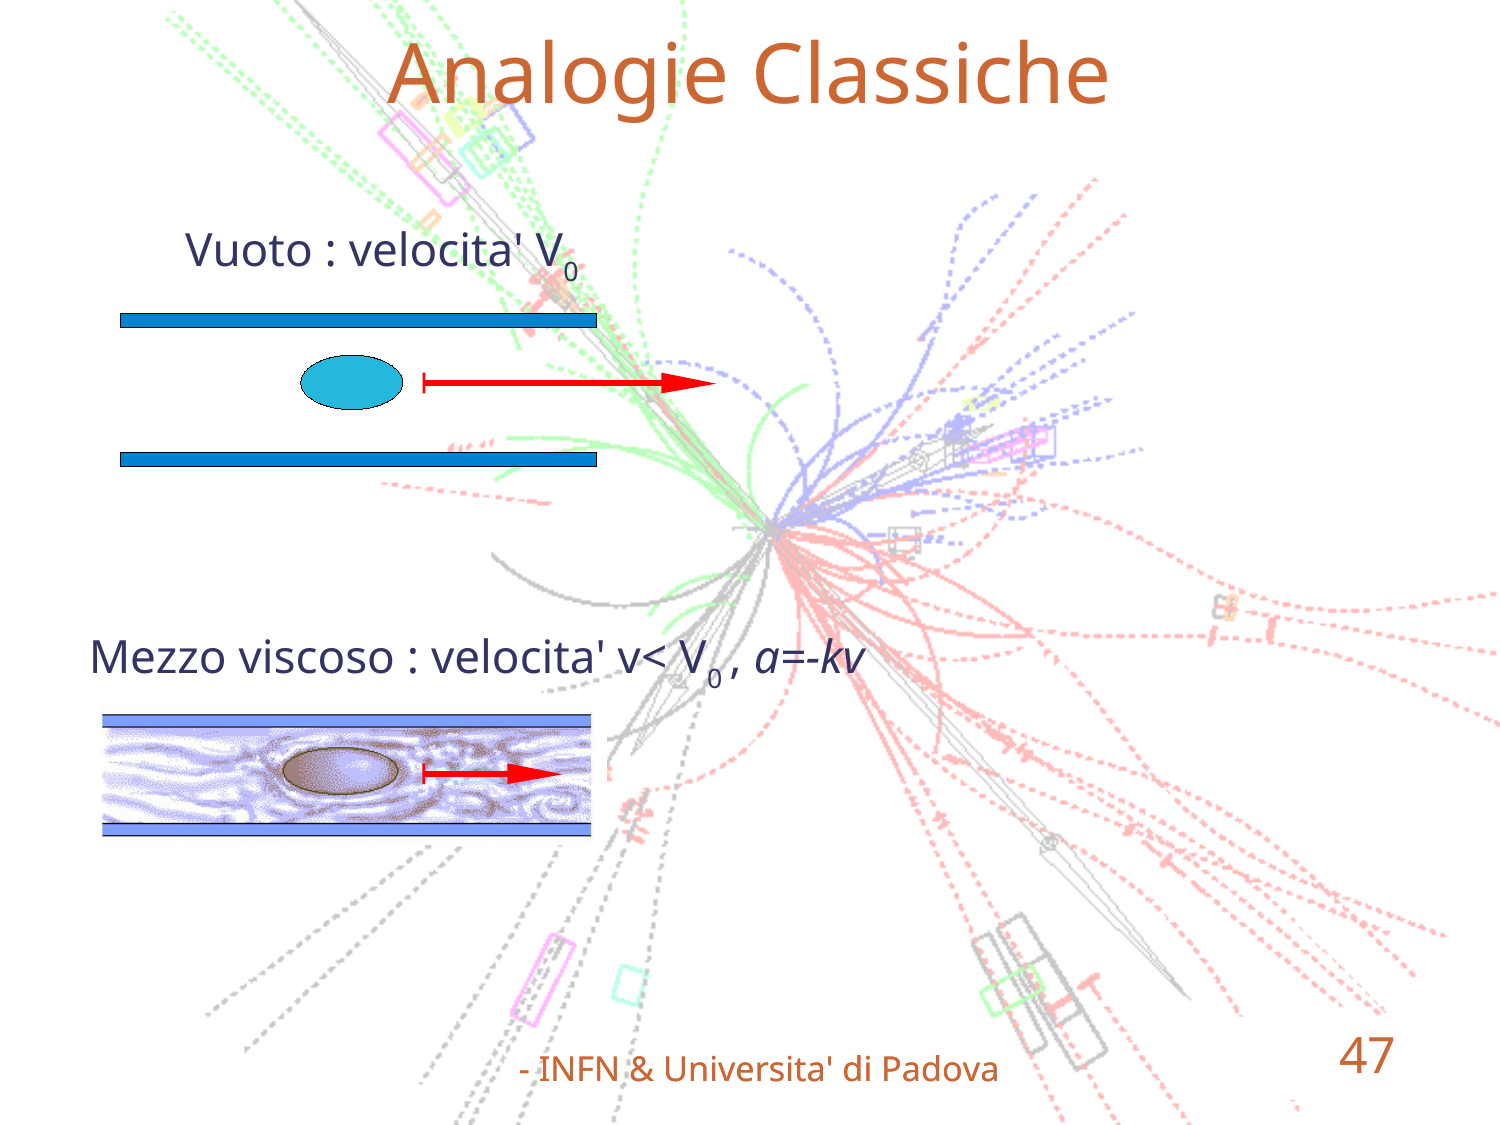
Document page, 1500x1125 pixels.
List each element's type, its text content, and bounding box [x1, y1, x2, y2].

text_box [120, 452, 597, 467]
text_box [300, 355, 403, 410]
picture [0, 0, 1500, 1125]
text_box [120, 313, 597, 328]
text_box Vuoto : velocita' V0 [170, 212, 575, 294]
text_box Mezzo viscoso : velocita' v< V0 , a=-kv [73, 620, 848, 702]
title Analogie Classiche [37, 7, 1463, 137]
